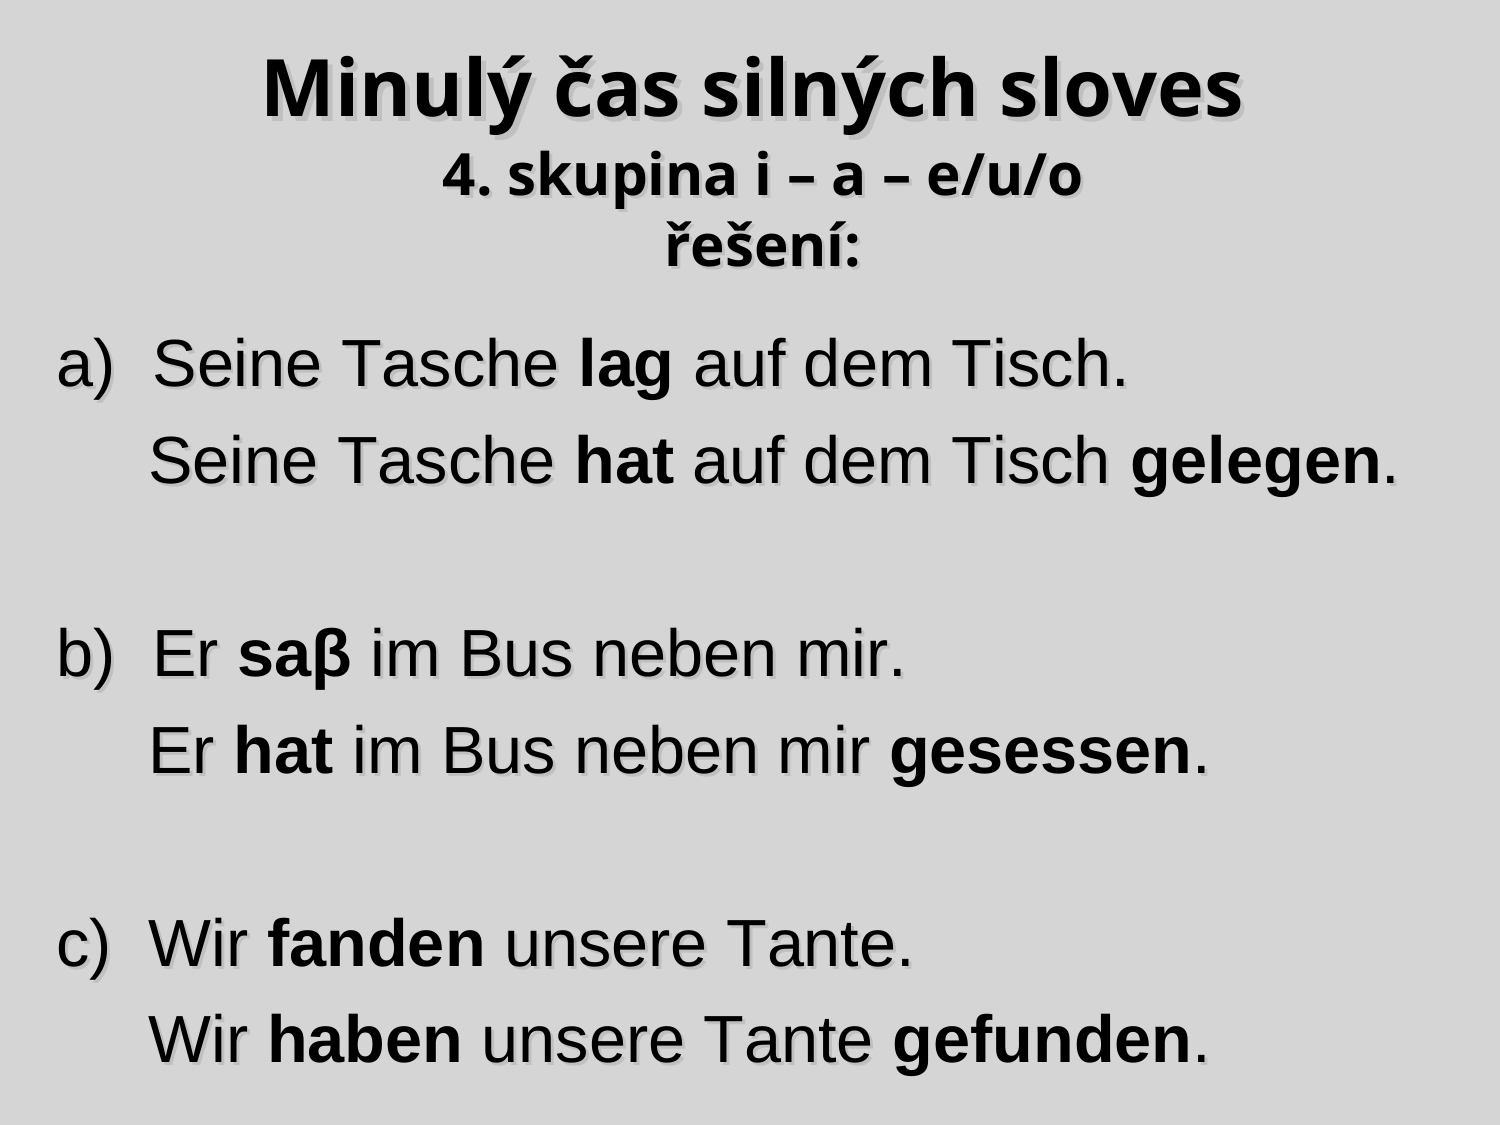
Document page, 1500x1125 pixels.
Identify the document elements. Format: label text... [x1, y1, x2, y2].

title Minulý čas silných sloves 4. skupina i – a – e/u/o řešení: [75, 30, 1451, 286]
list a) Seine Tasche lag auf dem Tisch. Seine Tasche hat auf dem Tisch gelegen. b) Er saβ im Bus neben mir. Er hat im Bus neben mir gesessen. c) Wir fanden unsere Tante. Wir haben unsere Tante gefunden. [41, 312, 1452, 1084]
